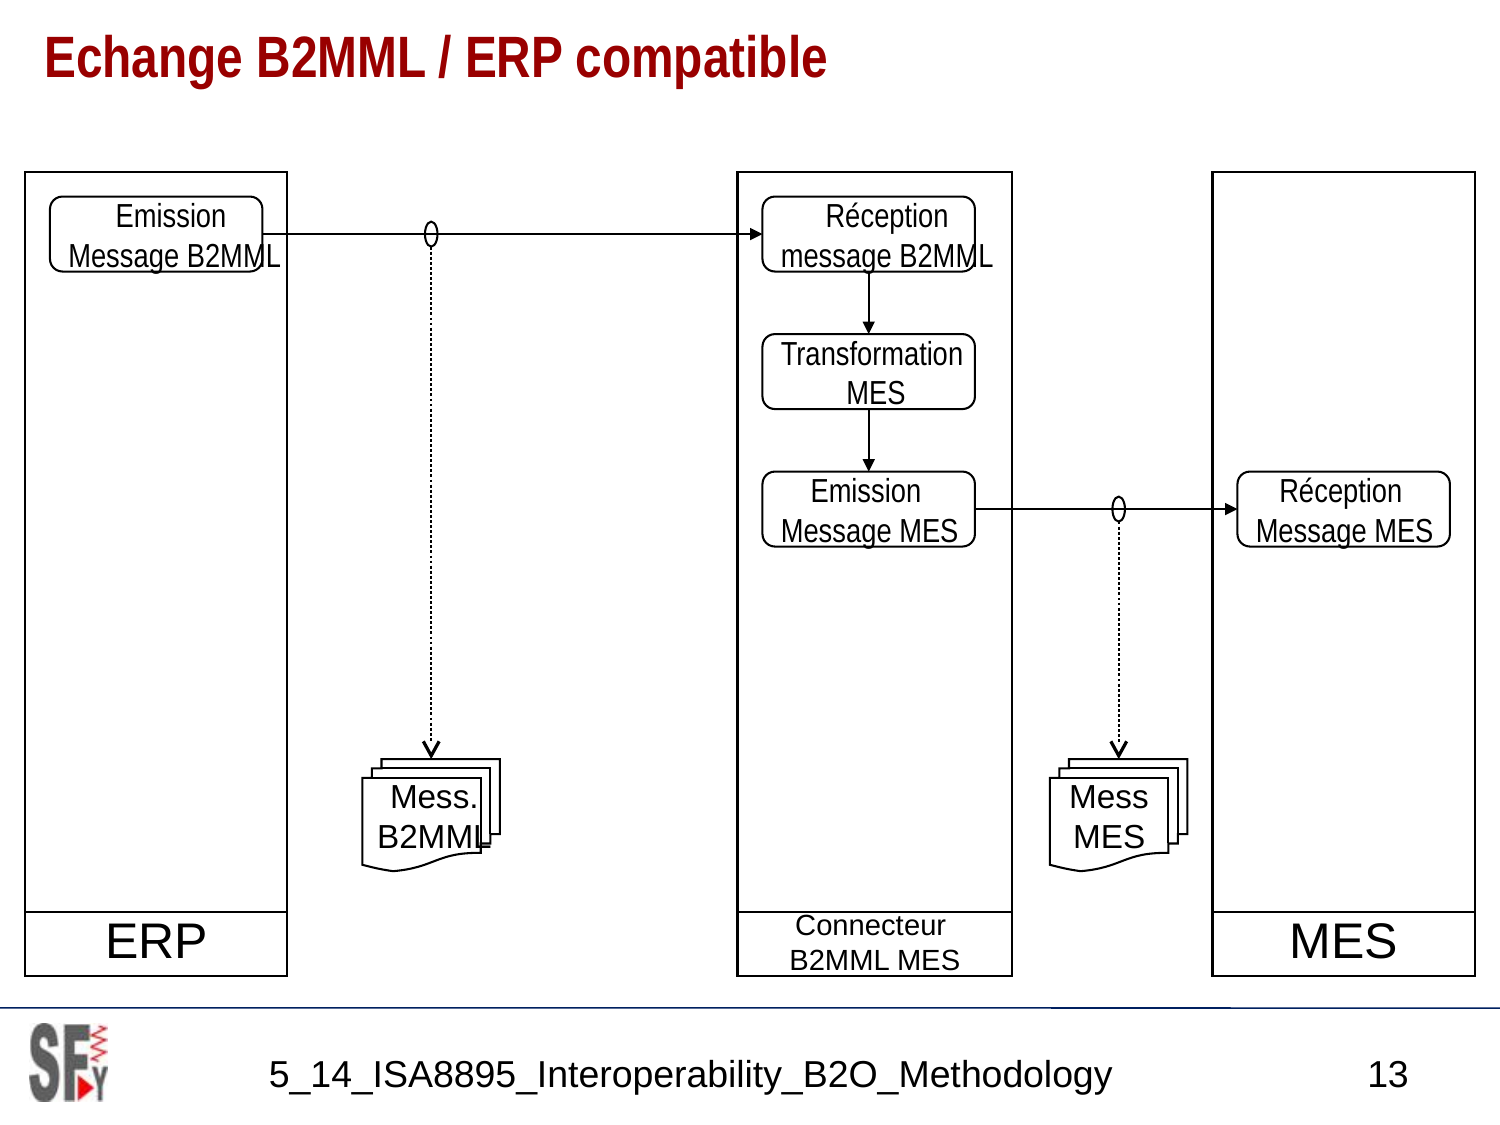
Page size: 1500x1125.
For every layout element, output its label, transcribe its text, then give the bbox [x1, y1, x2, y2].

text_box Connecteur B2MML MES [737, 171, 1013, 508]
picture [29, 1023, 108, 1102]
text_box ERP [24, 171, 288, 911]
text_box Connecteur B2MML MES [739, 913, 1011, 975]
text_box Réception message B2MML [762, 196, 975, 272]
text_box Emission Message B2MML [49, 196, 263, 272]
footer 5_14_ISA8895_Interoperability_B2O_Methodology [253, 1034, 1336, 1103]
text_box MES [1214, 913, 1474, 975]
text_box Connecteur B2MML MES [737, 235, 1013, 911]
text_box Emission Message MES [762, 471, 975, 547]
text_box Mess. B2MML [362, 759, 500, 872]
text_box Réception Message MES [1237, 471, 1450, 547]
text_box ERP [26, 913, 286, 975]
text_box MES [1212, 171, 1475, 911]
text_box Transformation MES [762, 334, 975, 410]
text_box Mess MES [1049, 759, 1188, 872]
slide_number <numéro> [1352, 1034, 1490, 1103]
title Echange B2MML / ERP compatible [29, 12, 1471, 138]
